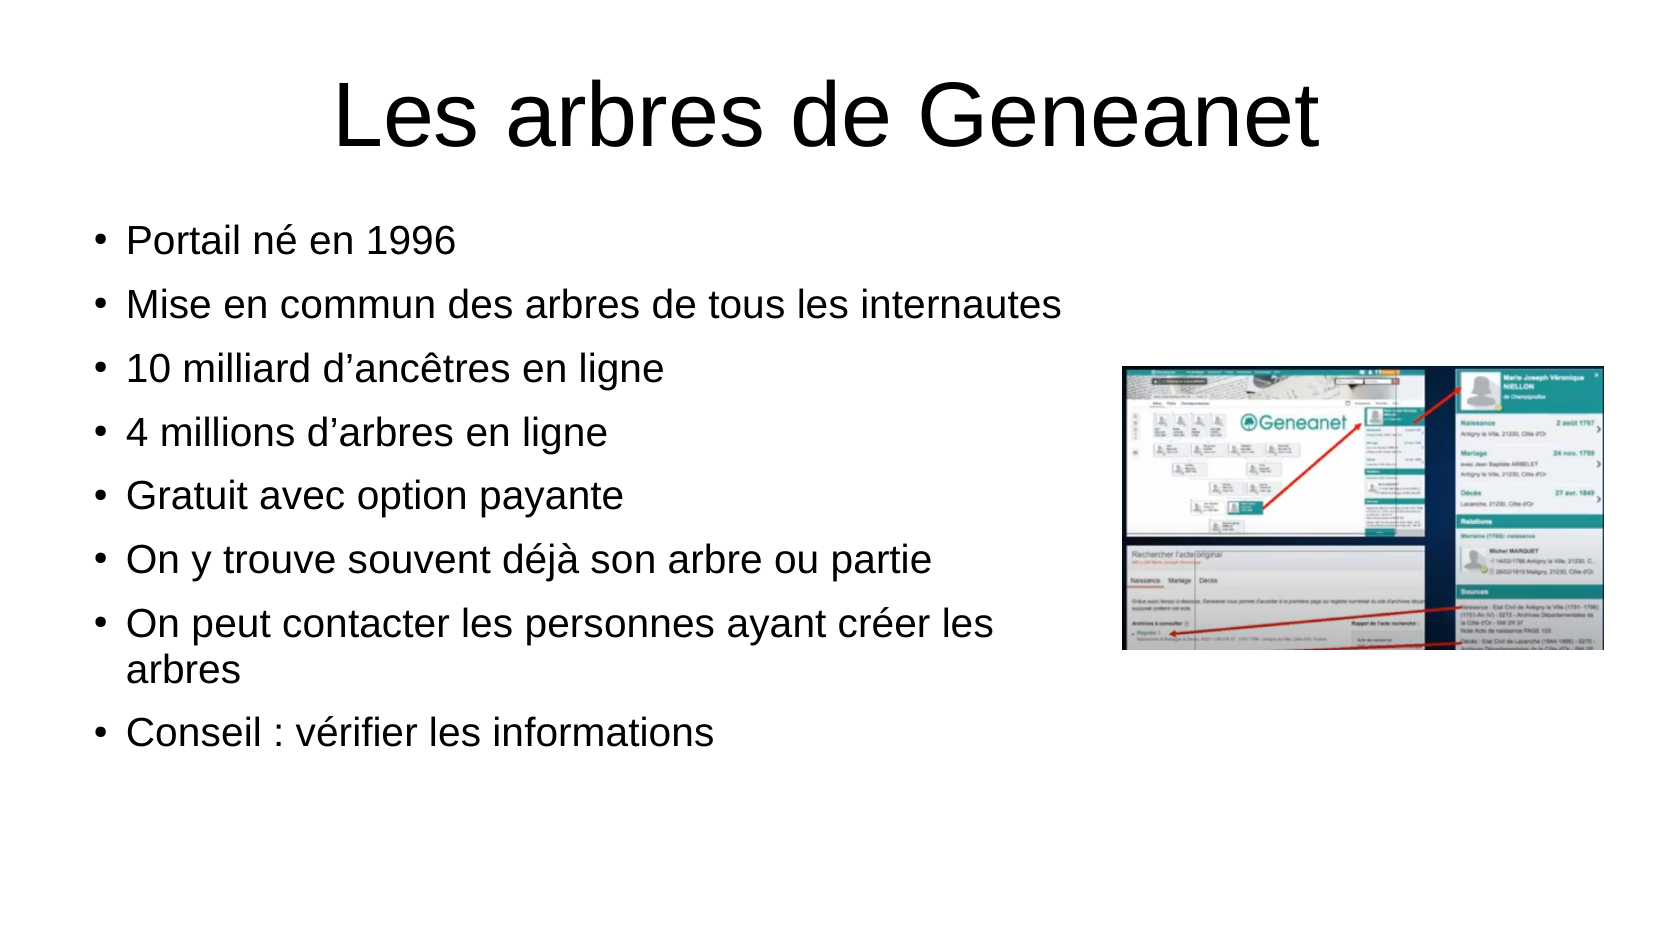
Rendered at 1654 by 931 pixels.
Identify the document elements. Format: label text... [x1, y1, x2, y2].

title Les arbres de Geneanet [82, 37, 1571, 193]
list Portail né en 1996 Mise en commun des arbres de tous les internautes 10 milliard d’ancêtres en ligne 4 millions d’arbres en ligne Gratuit avec option payante On y trouve souvent déjà son arbre ou partie On peut contacter les personnes ayant créer les arbres Conseil : vérifier les informations [82, 217, 1093, 758]
picture [1122, 366, 1604, 650]
